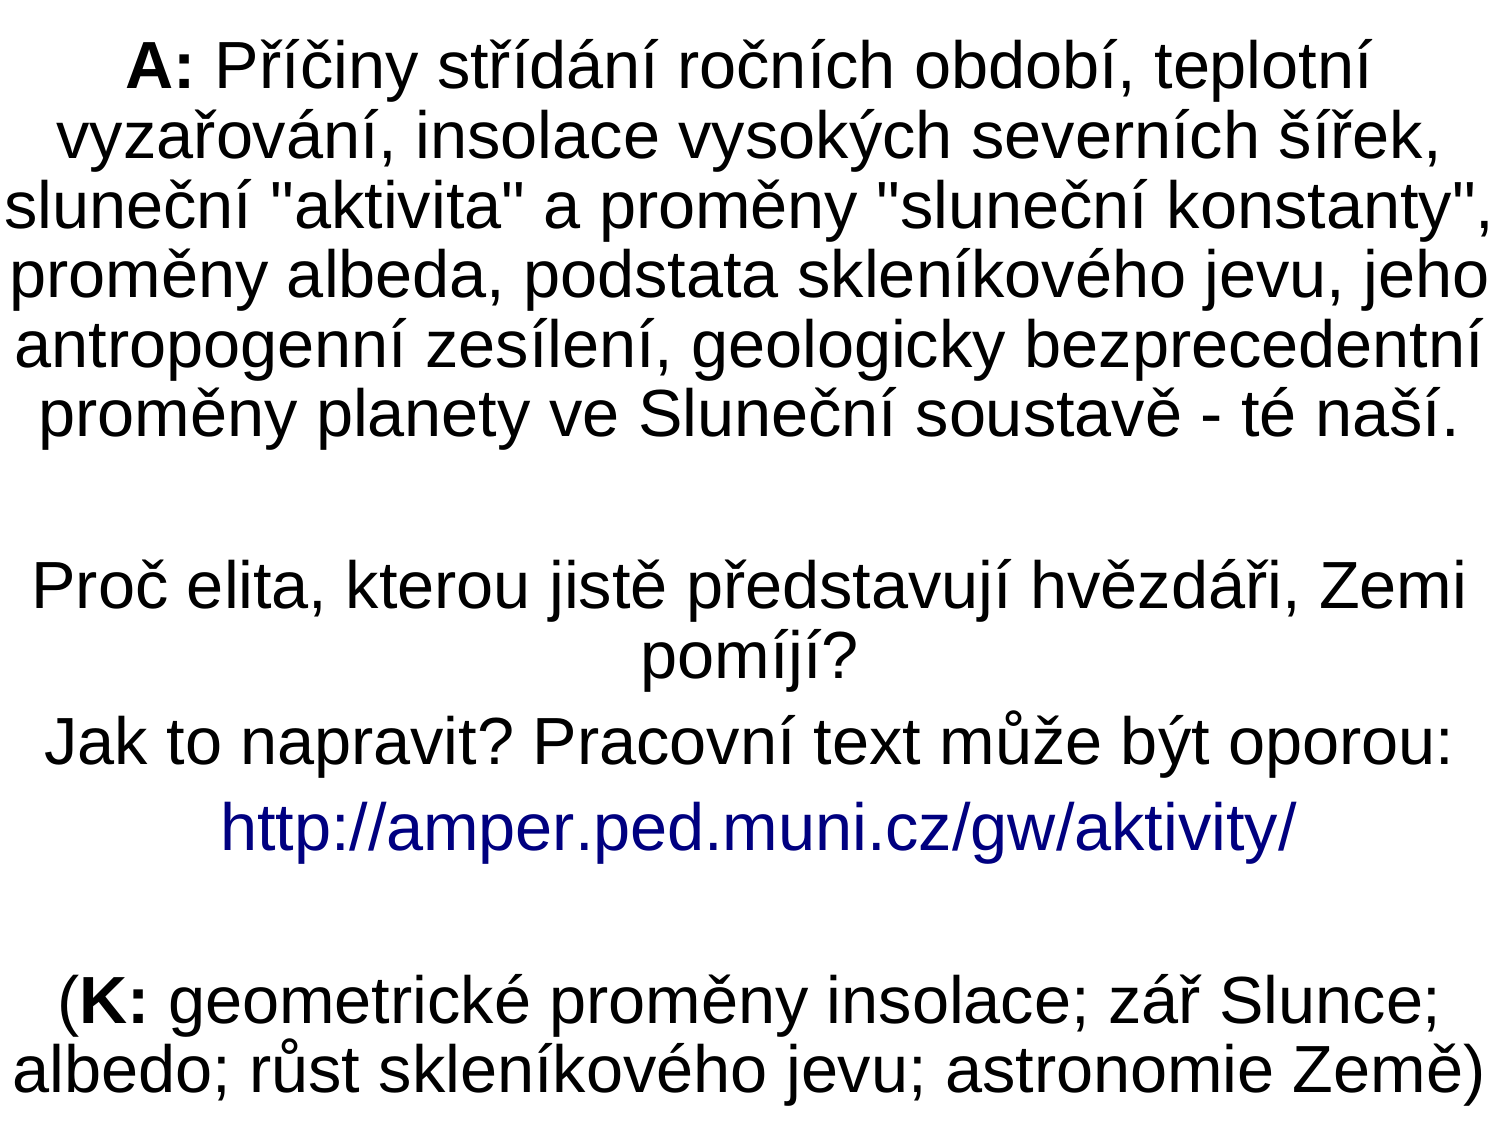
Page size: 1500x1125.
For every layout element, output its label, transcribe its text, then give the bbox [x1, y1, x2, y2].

subtitle A: Příčiny střídání ročních období, teplotní vyzařování, insolace vysokých severních šířek, sluneční "aktivita" a proměny "sluneční konstanty", proměny albeda, podstata skleníkového jevu, jeho antropogenní zesílení, geologicky bezprecedentní proměny planety ve Sluneční soustavě - té naší. Proč elita, kterou jistě představují hvězdáři, Zemi pomíjí? Jak to napravit? Pracovní text může být oporou: http://amper.ped.muni.cz/gw/aktivity/ (K: geometrické proměny insolace; zář Slunce; albedo; růst skleníkového jevu; astronomie Země) [0, 30, 1500, 1110]
